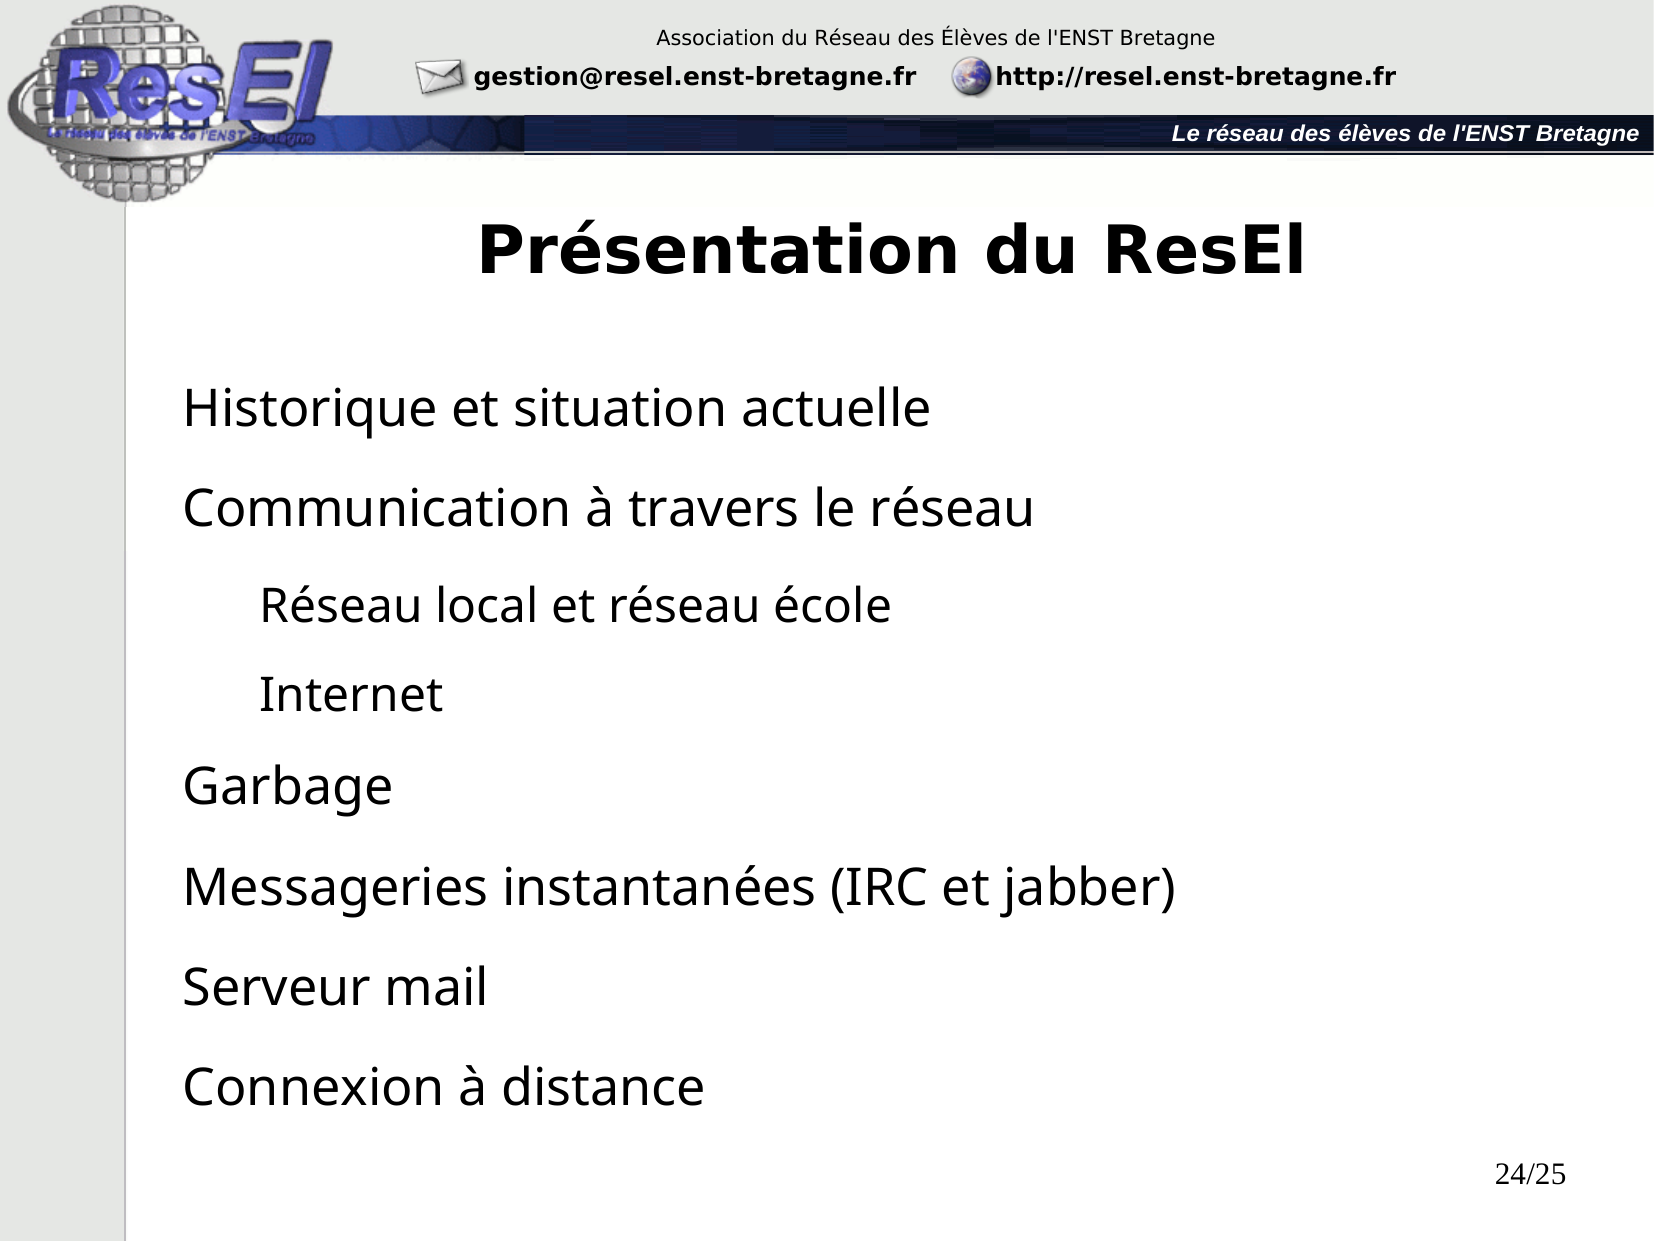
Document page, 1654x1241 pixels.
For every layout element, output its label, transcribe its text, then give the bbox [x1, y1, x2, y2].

list Historique et situation actuelle Communication à travers le réseau Réseau local et réseau école Internet Garbage Messageries instantanées (IRC et jabber) Serveur mail Connexion à distance [165, 371, 1624, 1198]
title Présentation du ResEl [195, 169, 1590, 333]
picture [0, 0, 1654, 1241]
